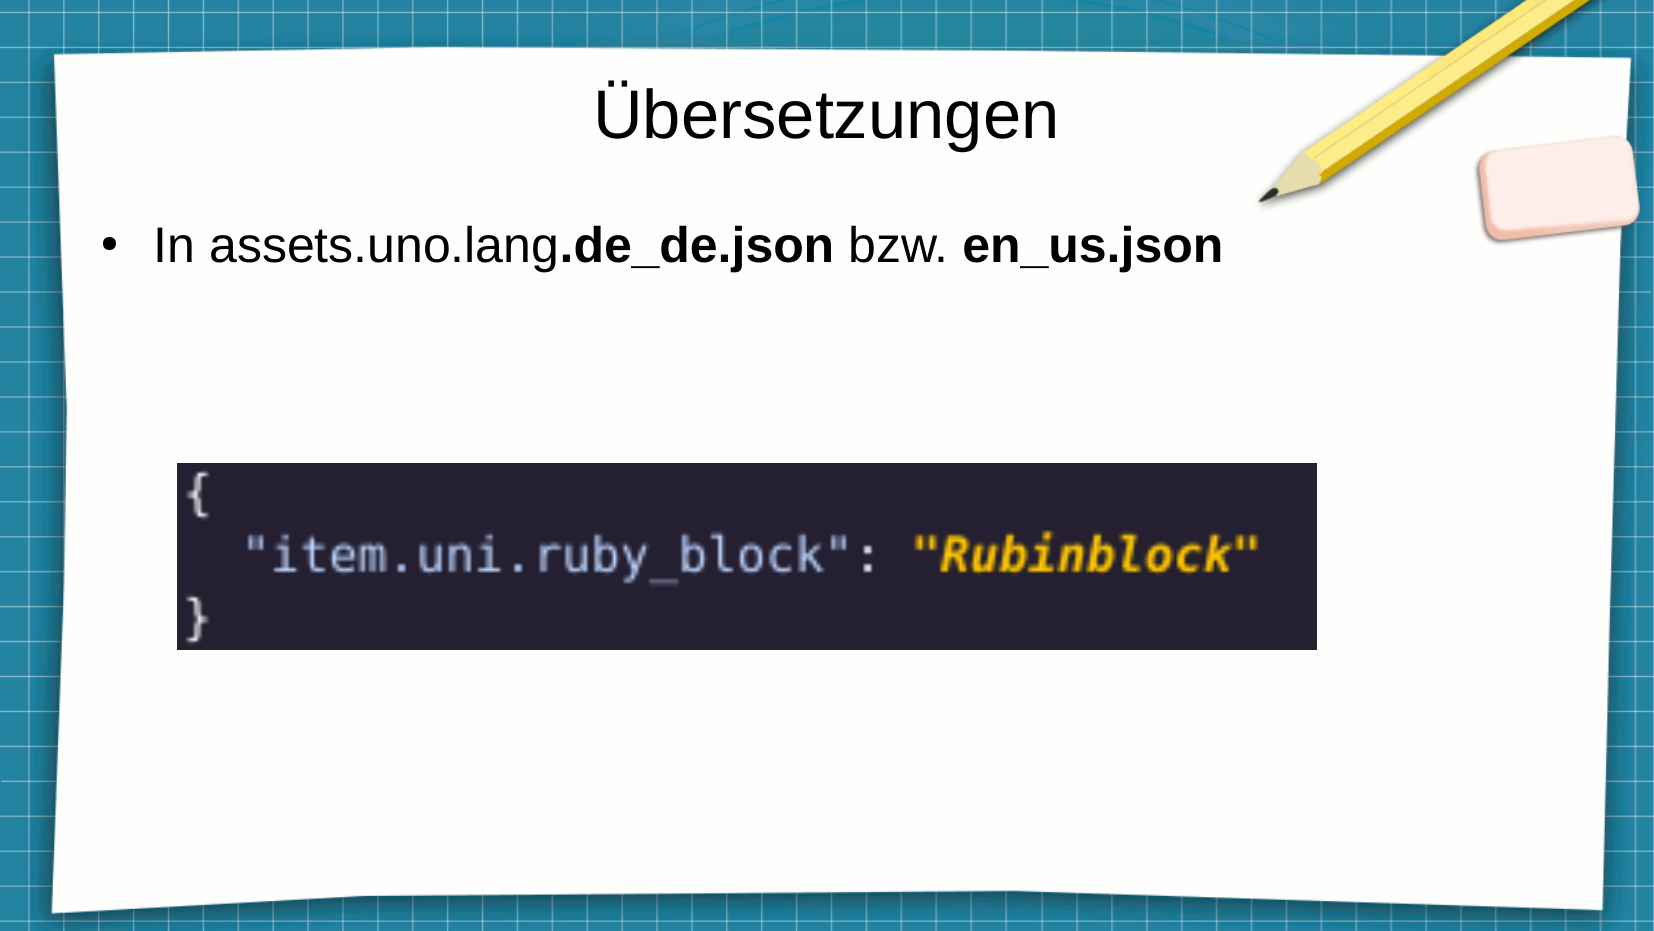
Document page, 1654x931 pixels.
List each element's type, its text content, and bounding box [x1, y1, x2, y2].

list In assets.uno.lang.de_de.json bzw. en_us.json [82, 217, 1571, 317]
picture [0, 0, 1654, 931]
title Übersetzungen [82, 37, 1571, 193]
